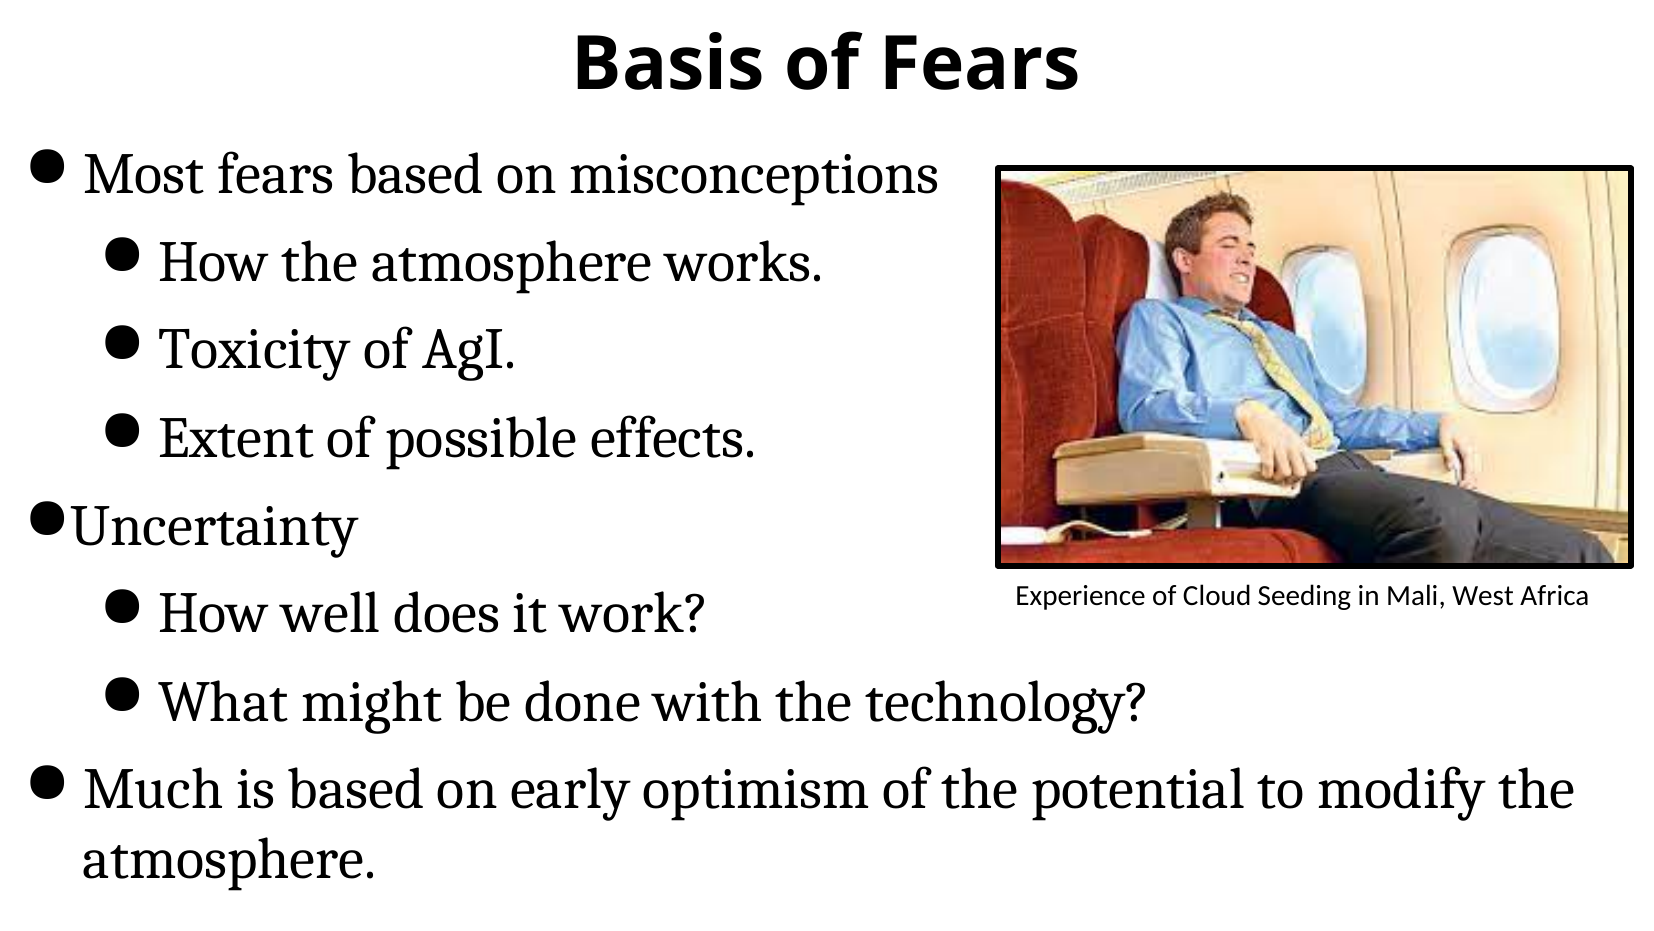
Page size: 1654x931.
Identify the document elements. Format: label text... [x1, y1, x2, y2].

text_box Most fears based on misconceptions How the atmosphere works. Toxicity of AgI. Extent of possible effects. Uncertainty How well does it work? What might be done with the technology? Much is based on early optimism of the potential to modify the atmosphere. [7, 67, 1592, 898]
text_box Experience of Cloud Seeding in Mali, West Africa [1000, 569, 1631, 620]
picture [1000, 171, 1628, 563]
title Basis of Fears [0, 11, 1654, 119]
